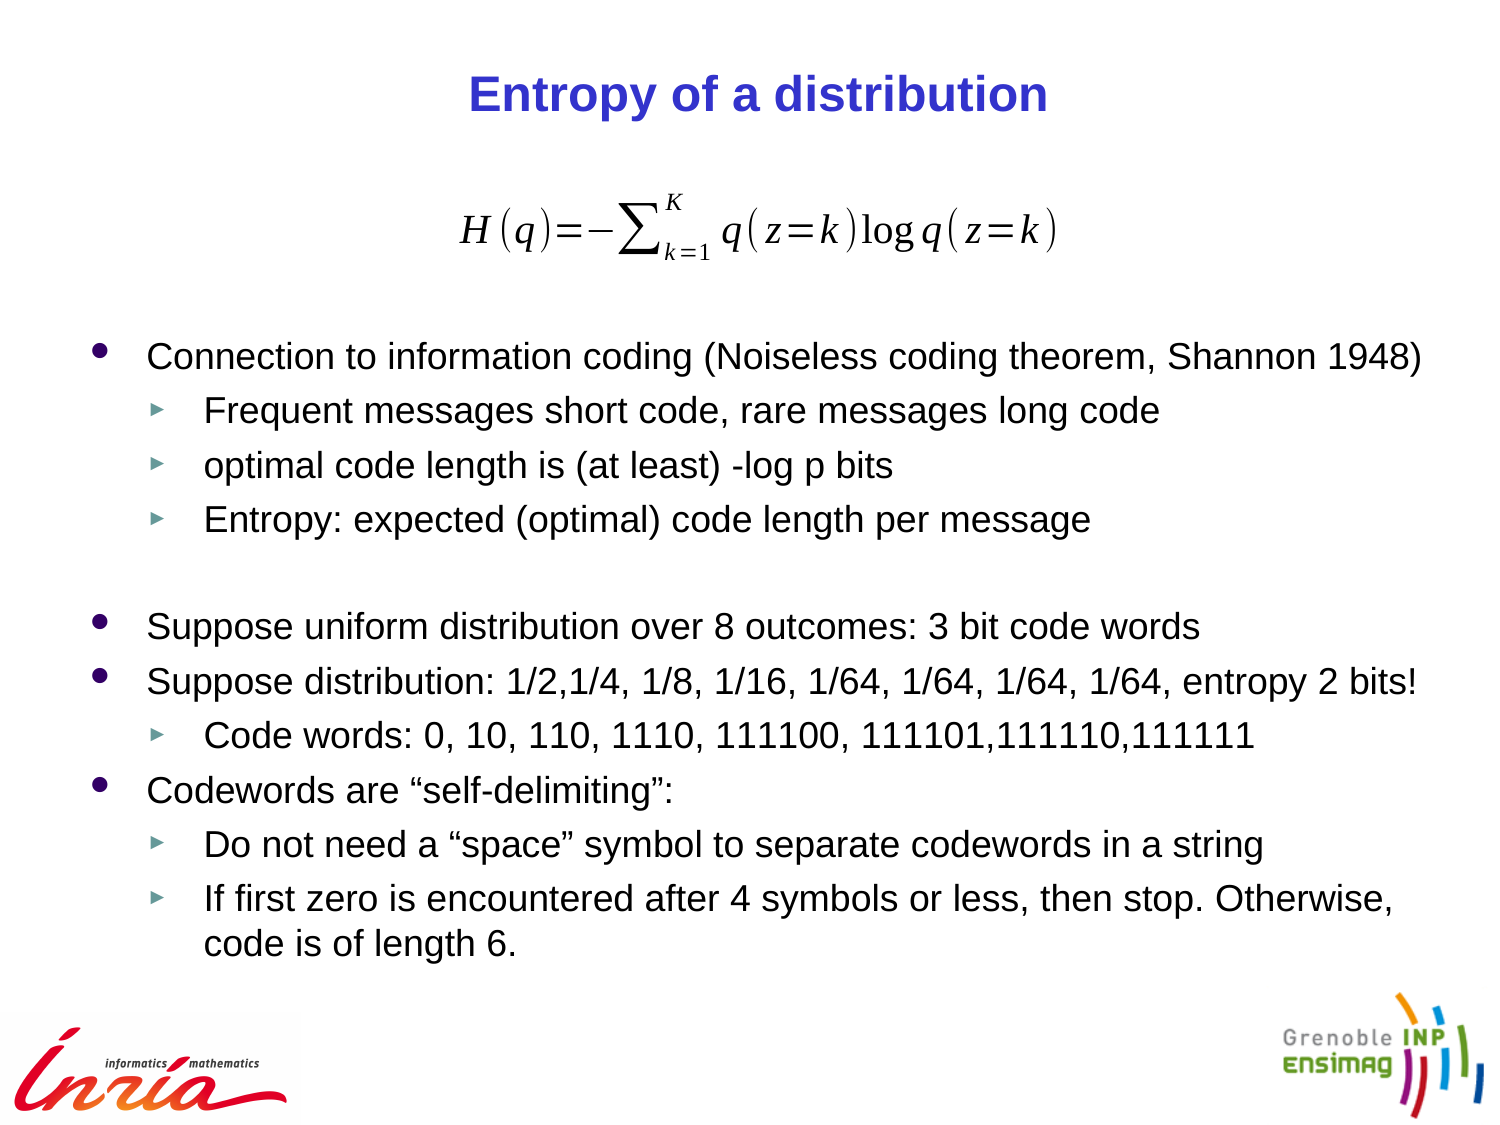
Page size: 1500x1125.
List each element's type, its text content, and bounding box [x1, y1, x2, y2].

title Entropy of a distribution [75, 45, 1426, 138]
picture [0, 1012, 301, 1125]
list Connection to information coding (Noiseless coding theorem, Shannon 1948) Frequent messages short code, rare messages long code optimal code length is (at least) -log p bits Entropy: expected (optimal) code length per message Suppose uniform distribution over 8 outcomes: 3 bit code words Suppose distribution: 1/2,1/4, 1/8, 1/16, 1/64, 1/64, 1/64, 1/64, entropy 2 bits! Code words: 0, 10, 110, 1110, 111100, 111101,111110,111111 Codewords are “self-delimiting”: Do not need a “space” symbol to separate codewords in a string If first zero is encountered after 4 symbols or less, then stop. Otherwise, code is of length 6. [74, 162, 1467, 1101]
picture [1266, 986, 1489, 1125]
chart [450, 187, 1065, 267]
